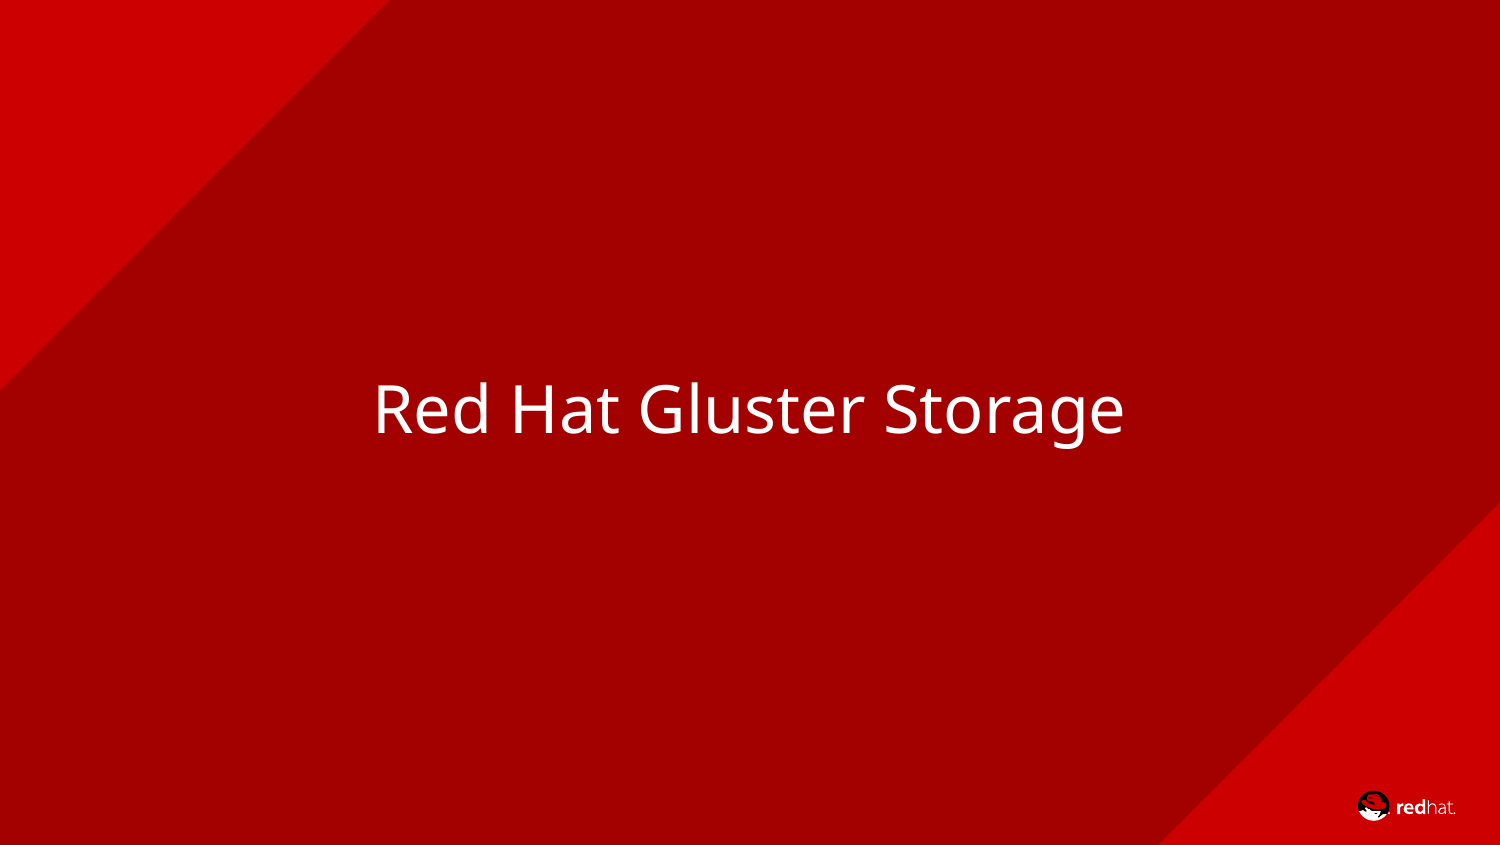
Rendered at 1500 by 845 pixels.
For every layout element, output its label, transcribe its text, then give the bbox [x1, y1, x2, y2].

title Red Hat Gluster Storage [112, 330, 1388, 486]
picture [0, 0, 1500, 845]
